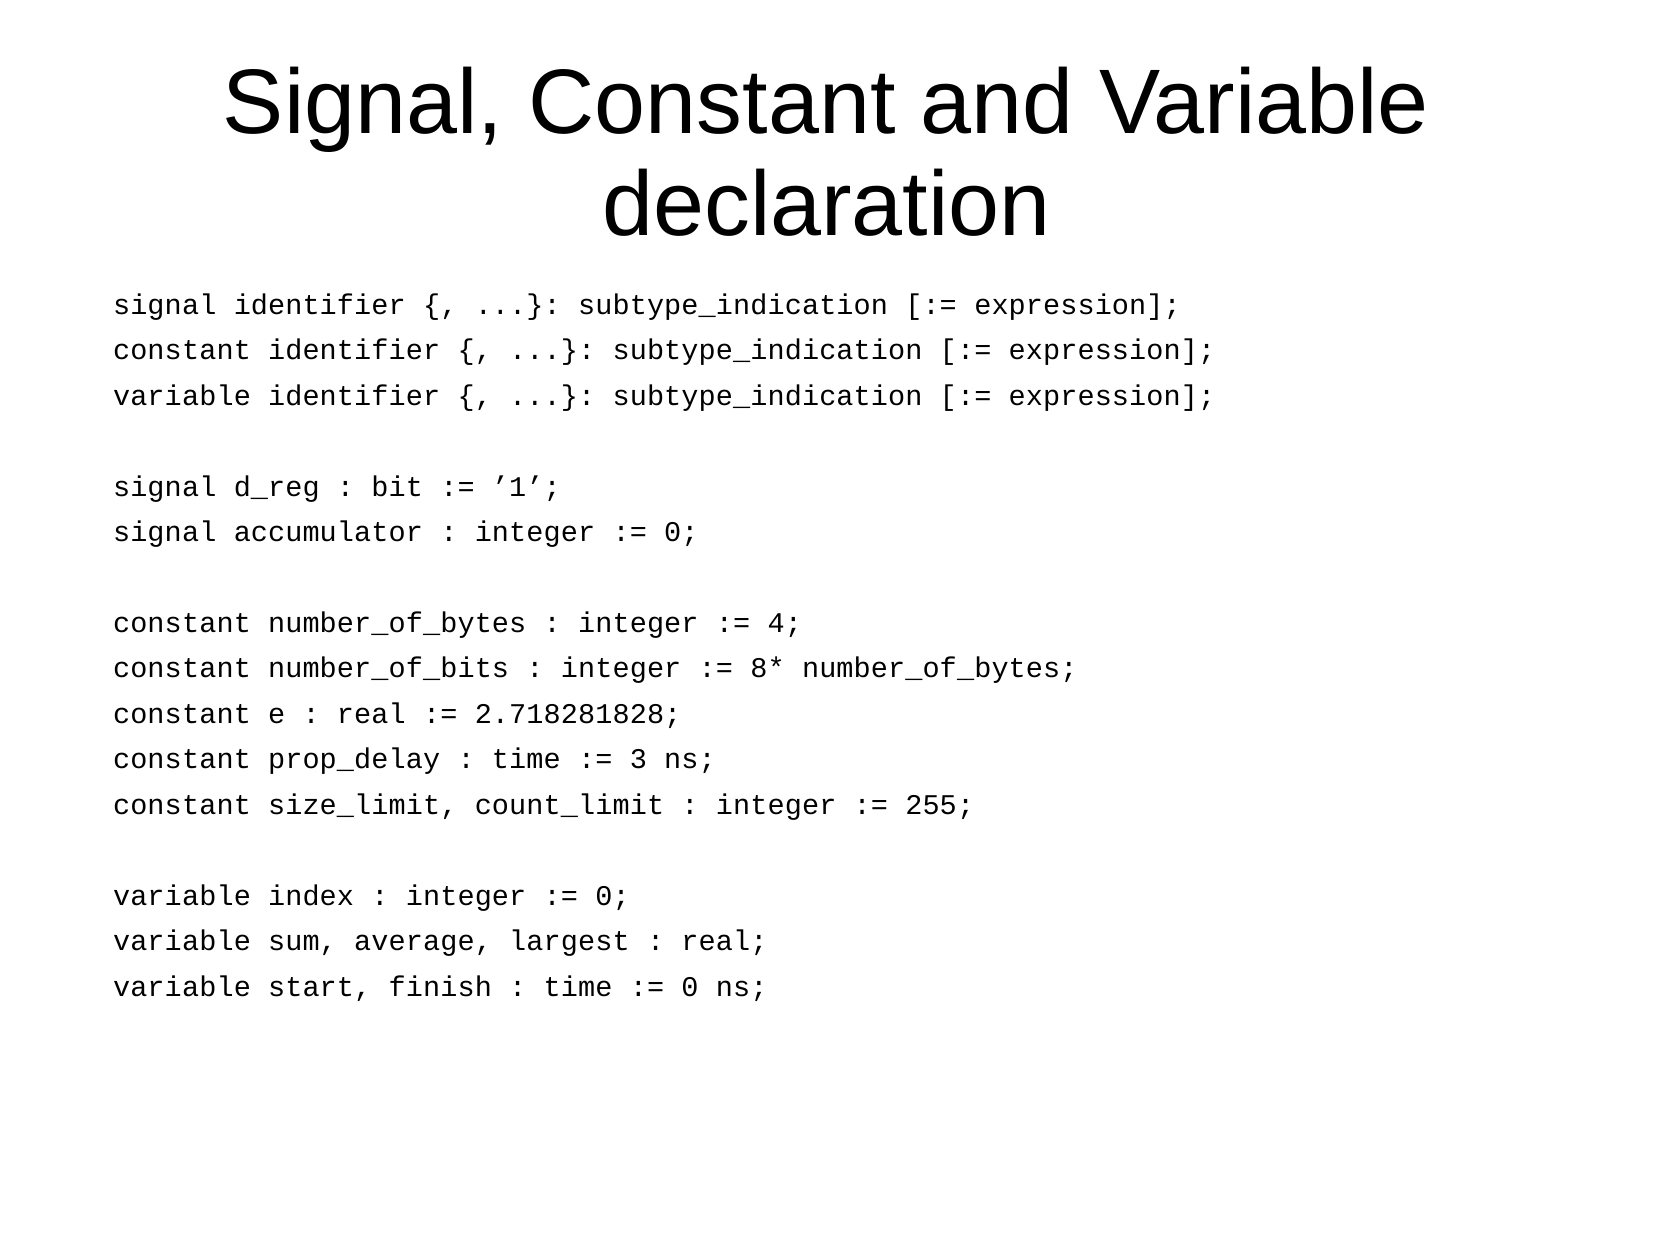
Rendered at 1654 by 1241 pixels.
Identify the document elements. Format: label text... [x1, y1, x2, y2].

list signal identifier {, ...}: subtype_indication [:= expression]; constant identifier {, ...}: subtype_indication [:= expression]; variable identifier {, ...}: subtype_indication [:= expression]; signal d_reg : bit := ’1’; signal accumulator : integer := 0; constant number_of_bytes : integer := 4; constant number_of_bits : integer := 8* number_of_bytes; constant e : real := 2.718281828; constant prop_delay : time := 3 ns; constant size_limit, count_limit : integer := 255; variable index : integer := 0; variable sum, average, largest : real; variable start, finish : time := 0 ns; [82, 290, 1571, 1010]
title Signal, Constant and Variable declaration [82, 49, 1571, 257]
